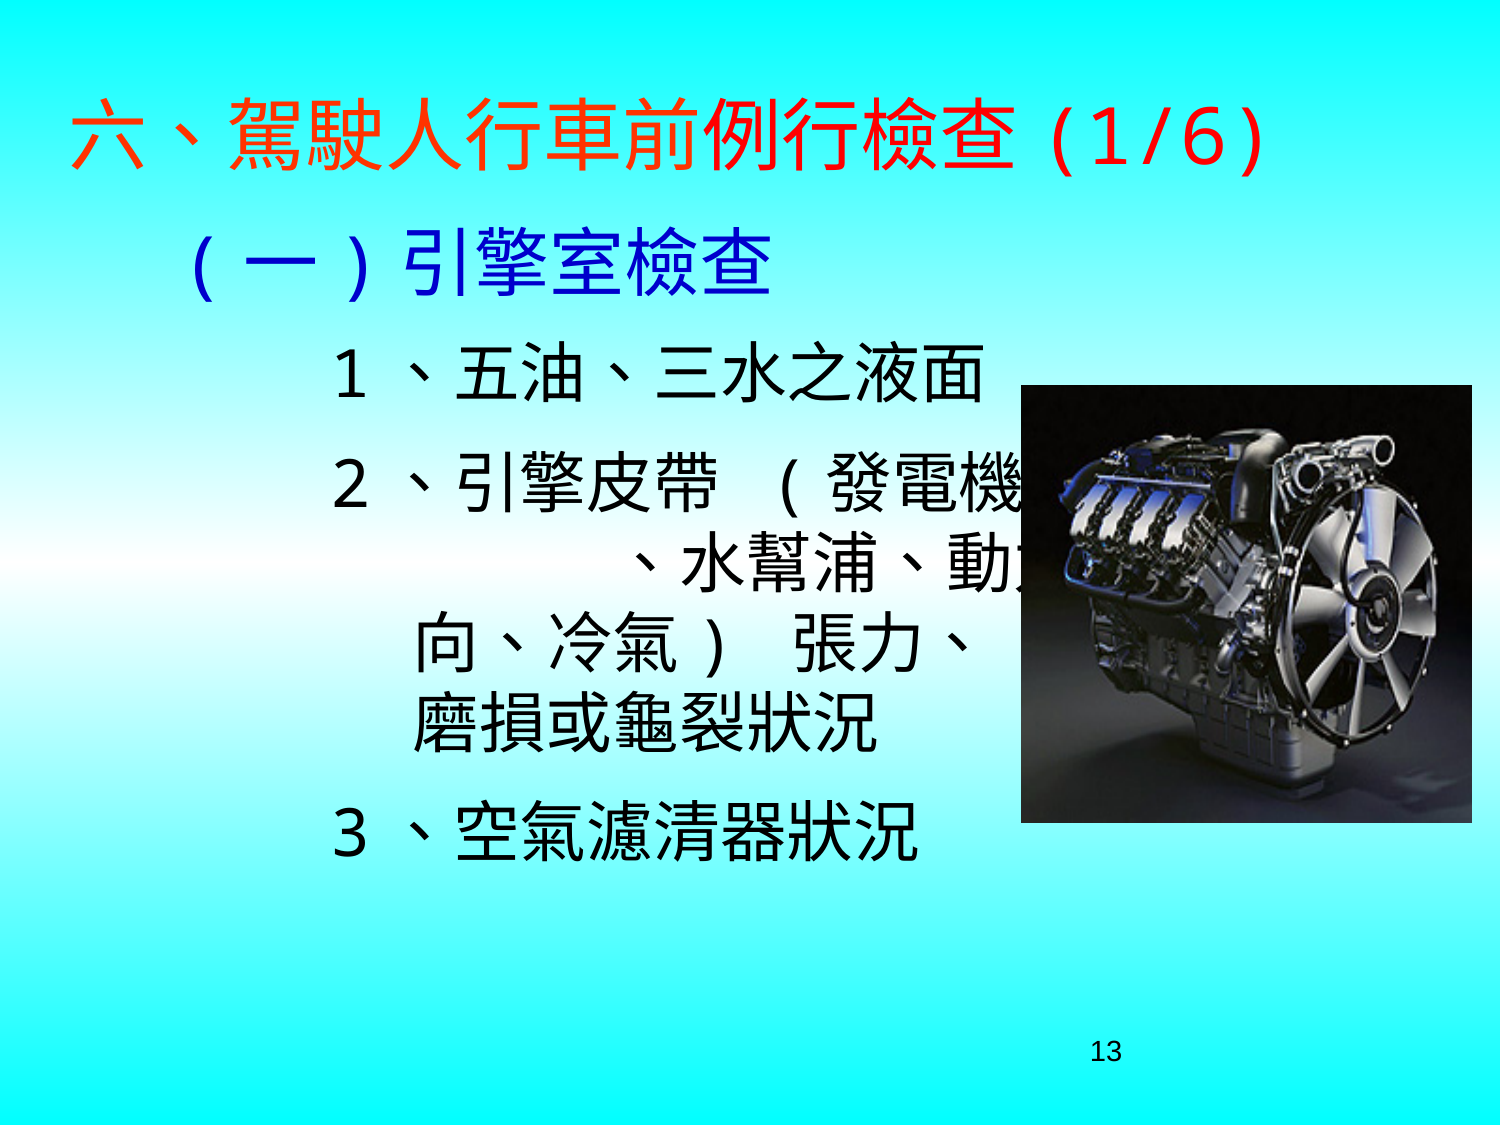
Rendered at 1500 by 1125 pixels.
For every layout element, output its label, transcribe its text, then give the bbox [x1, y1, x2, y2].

picture [1021, 385, 1472, 823]
text_box 六、駕駛人行車前例行檢查(1/6) [53, 78, 1436, 304]
text_box (一)引擎室檢查 1、五油、三水之液面 2、引擎皮帶 (發電機 、水幫浦、動力轉 向、冷氣) 張力、 磨損或龜裂狀況 3、空氣濾清器狀況 [136, 304, 1308, 1018]
text_box [1074, 1024, 1426, 1103]
